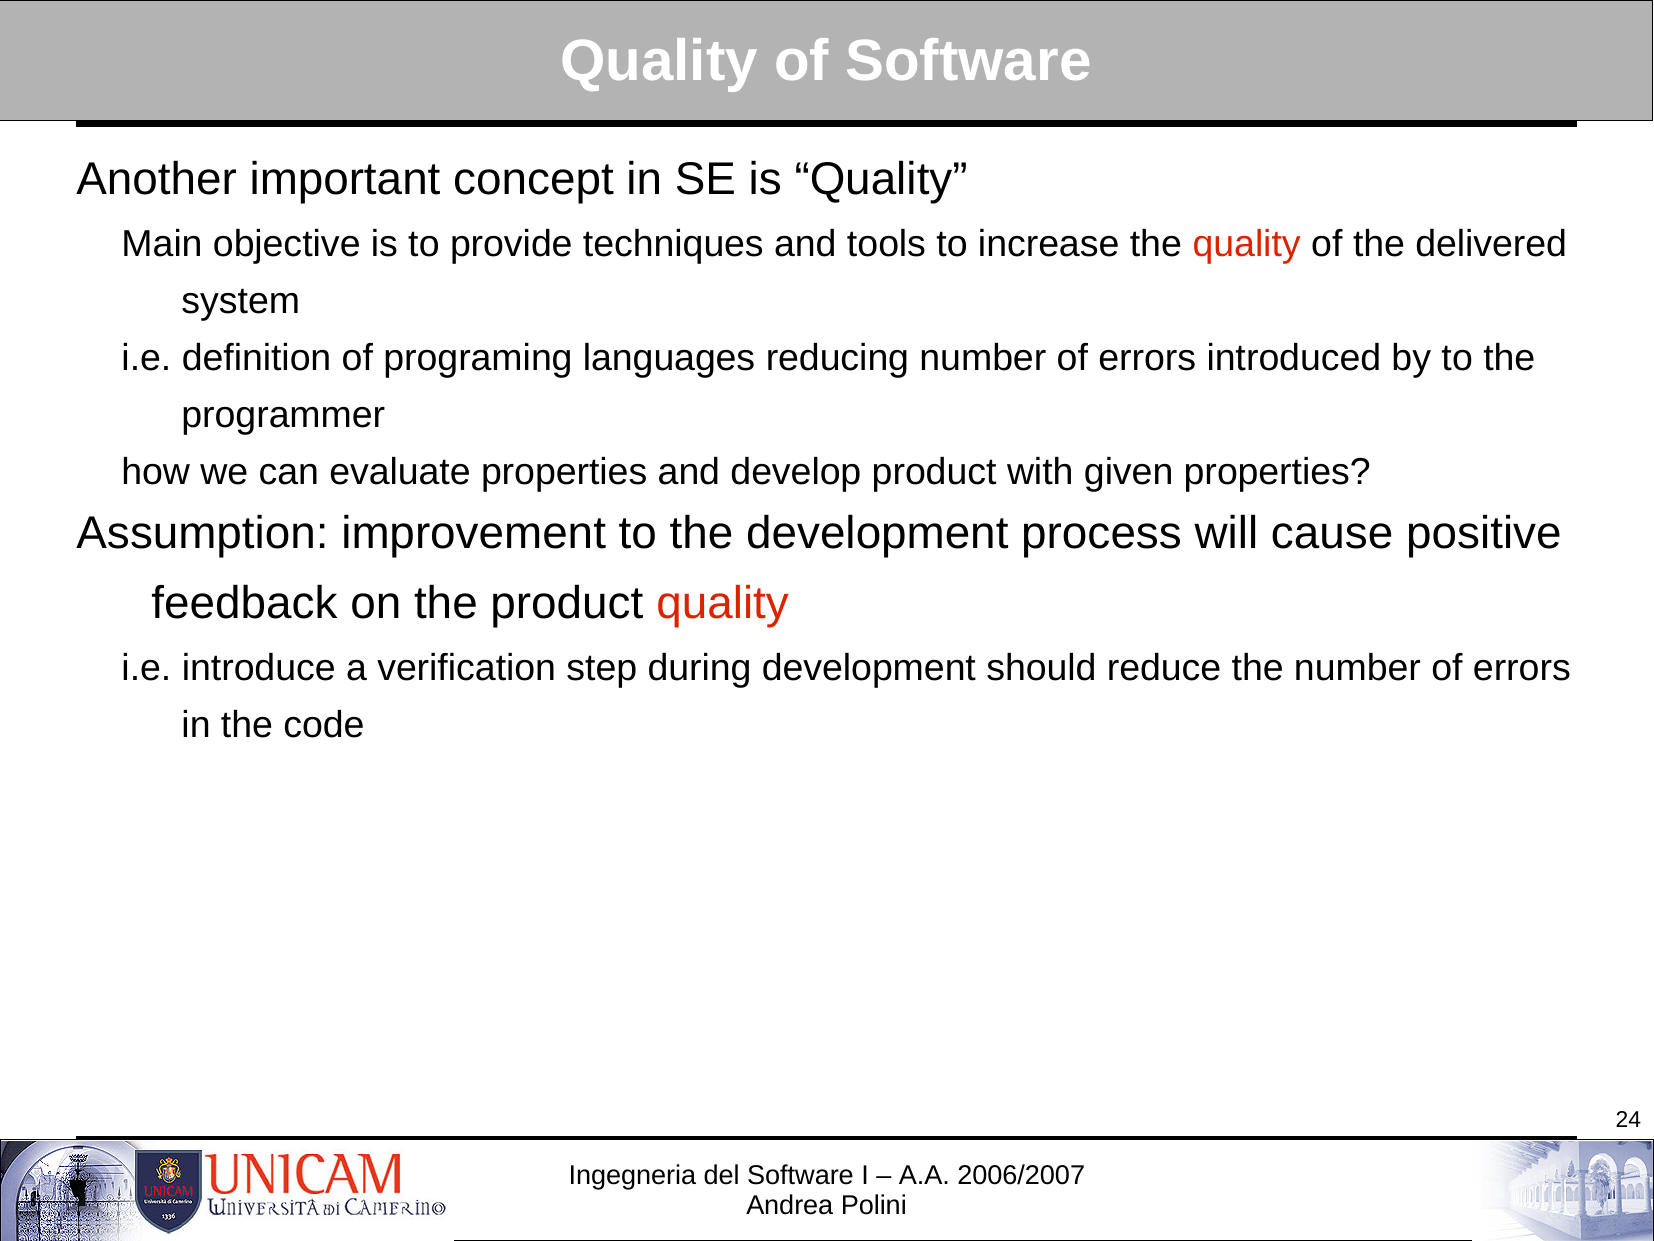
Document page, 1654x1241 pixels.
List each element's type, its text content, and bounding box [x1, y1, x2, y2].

picture [1472, 1141, 1653, 1241]
title Quality of Software [0, 0, 1653, 121]
list Another important concept in SE is “Quality” Main objective is to provide techniques and tools to increase the quality of the delivered system i.e. definition of programing languages reducing number of errors introduced by to the programmer how we can evaluate properties and develop product with given properties? Assumption: improvement to the development process will cause positive feedback on the product quality i.e. introduce a verification step during development should reduce the number of errors in the code [76, 152, 1577, 908]
picture [0, 1141, 454, 1241]
